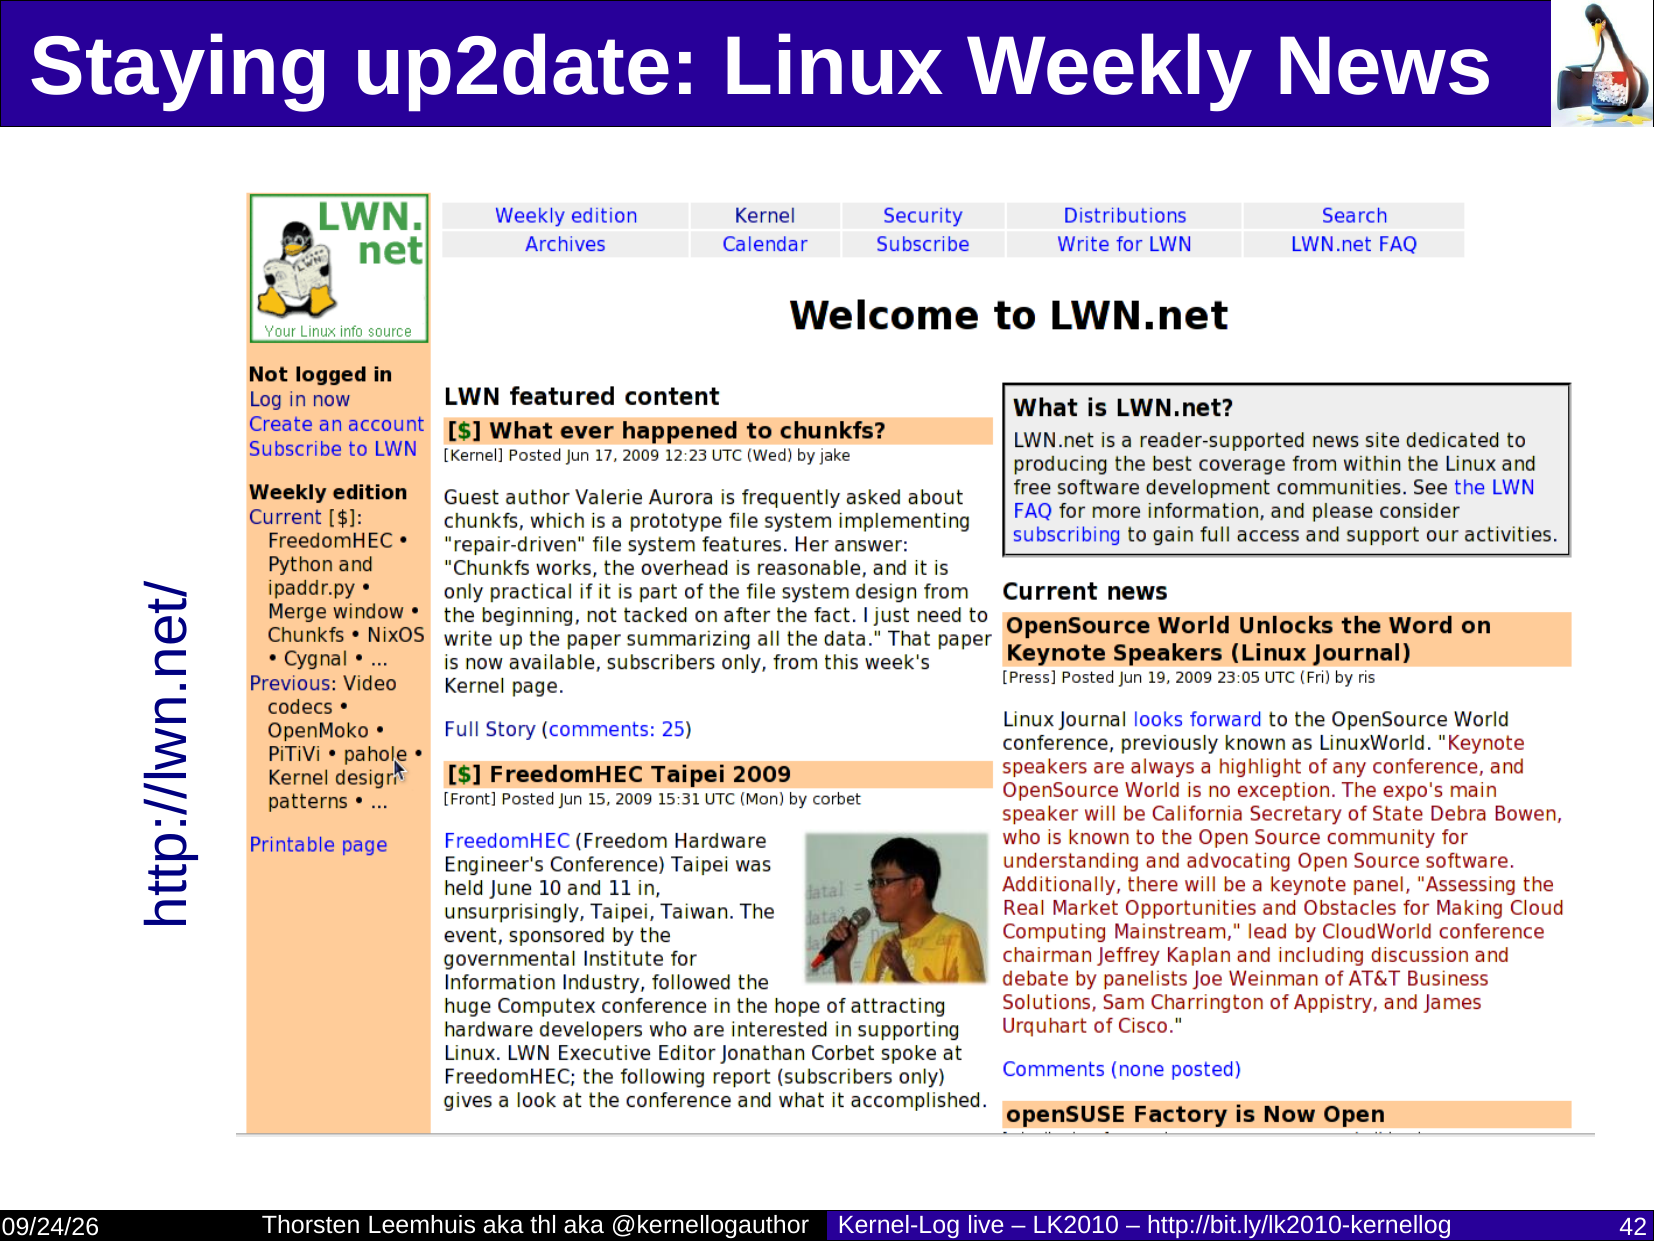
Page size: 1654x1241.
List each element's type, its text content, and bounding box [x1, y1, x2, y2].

title Staying up2date: Linux Weekly News [29, 19, 1535, 113]
picture [236, 183, 1595, 1137]
text_box http://lwn.net/ [126, 442, 207, 1069]
picture [1551, 0, 1653, 127]
